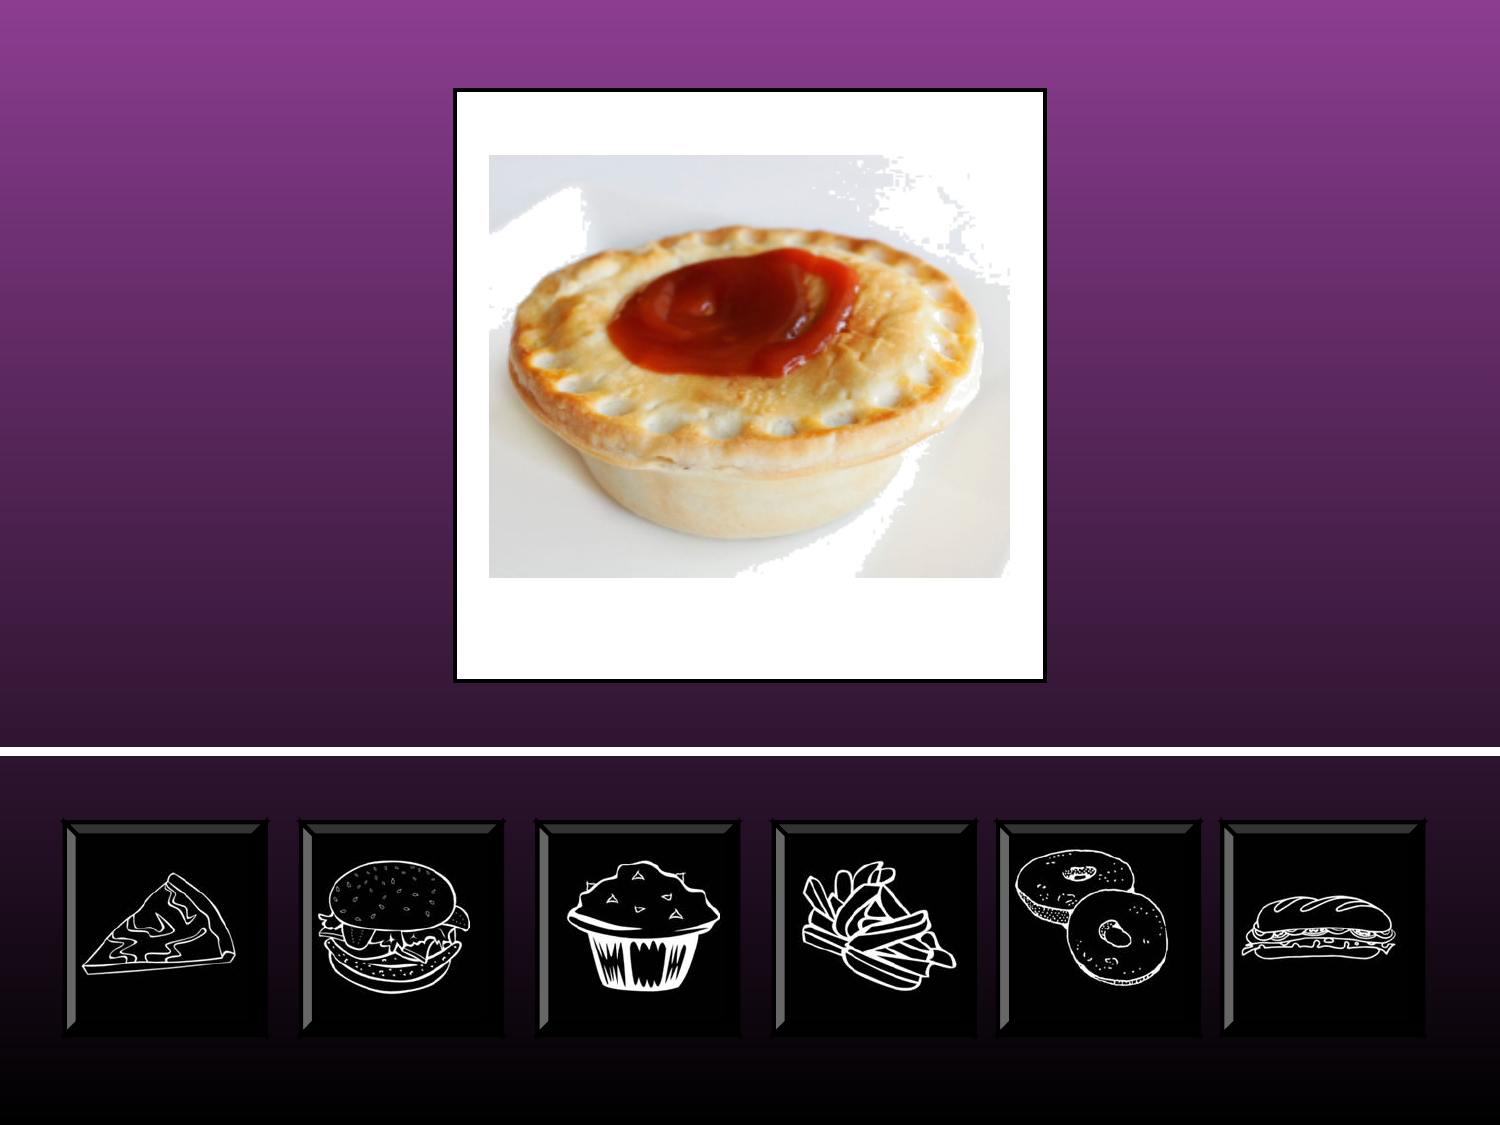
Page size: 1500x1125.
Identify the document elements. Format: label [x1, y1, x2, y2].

text_box [775, 822, 975, 1035]
picture [489, 155, 1010, 578]
text_box [1000, 822, 1199, 1035]
text_box [1224, 822, 1424, 1035]
text_box [302, 822, 502, 1035]
text_box [66, 822, 266, 1035]
text_box [539, 822, 739, 1035]
text_box [454, 90, 1046, 681]
